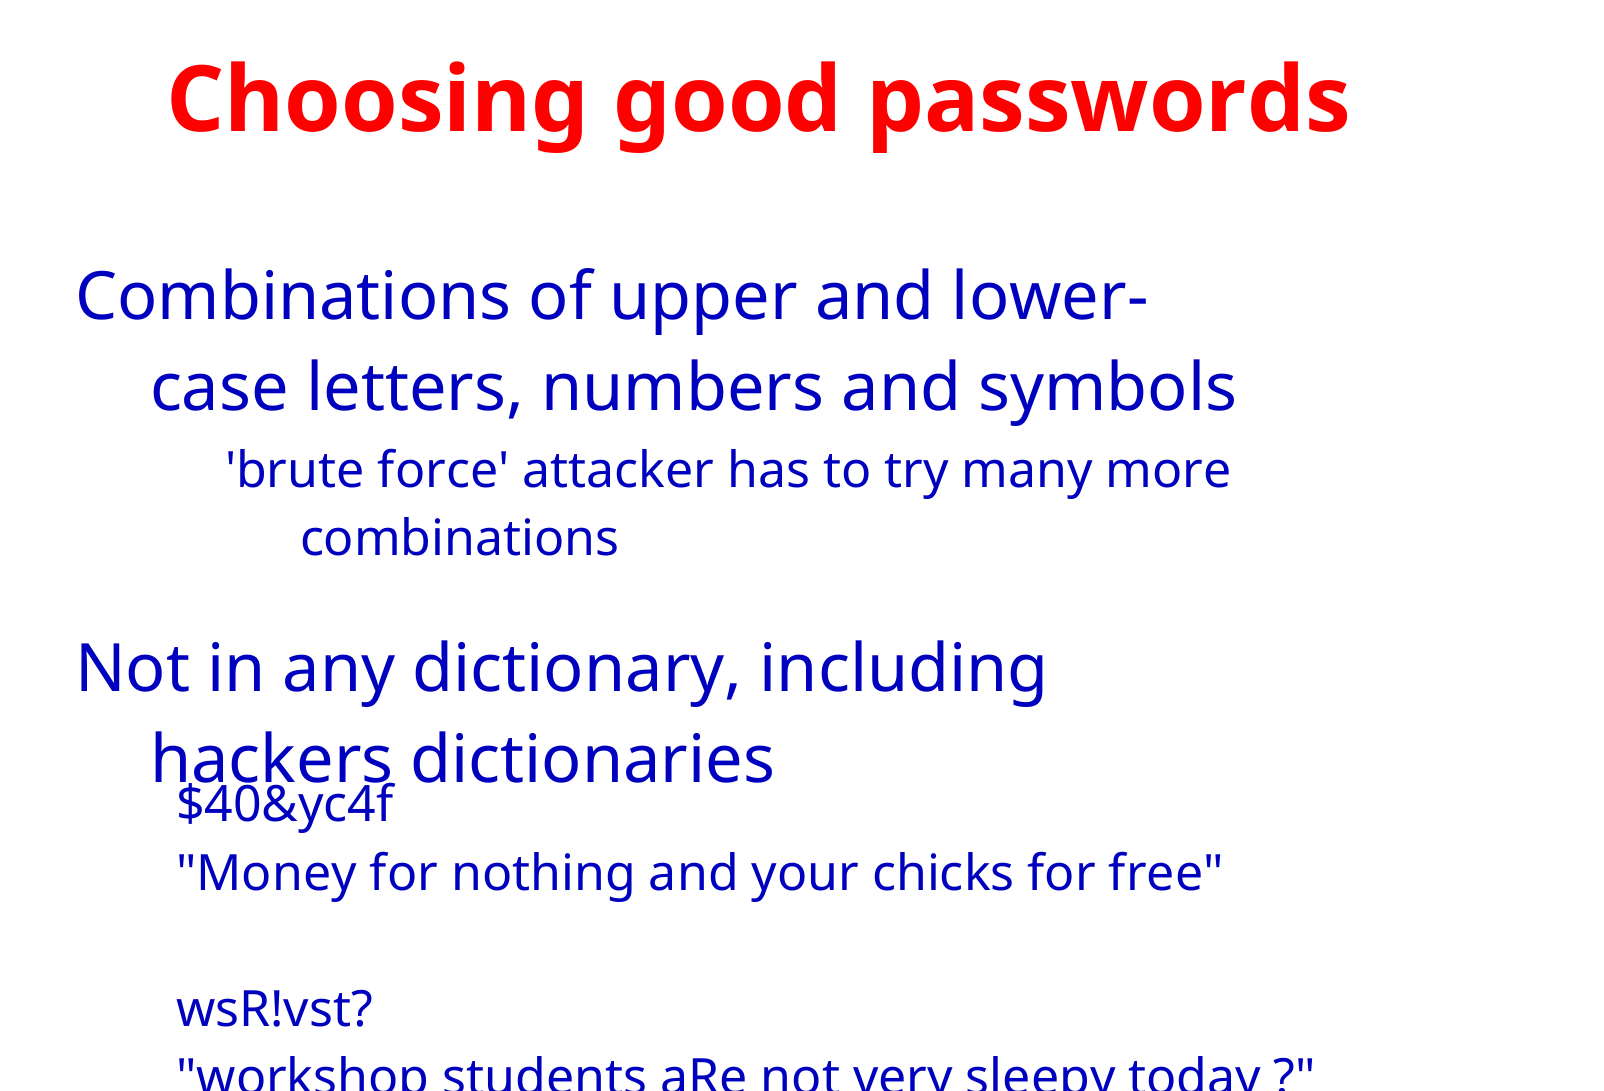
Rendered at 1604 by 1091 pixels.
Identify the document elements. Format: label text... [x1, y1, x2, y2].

list Combinations of upper and lower-case letters, numbers and symbols 'brute force' attacker has to try many more combinations Not in any dictionary, including hackers dictionaries [75, 248, 1281, 744]
text_box $40&yc4f "Money for nothing and your chicks for free" wsR!vst? "workshop students aRe not very sleepy today ?" [176, 768, 1317, 1091]
title Choosing good passwords [165, 33, 1353, 144]
